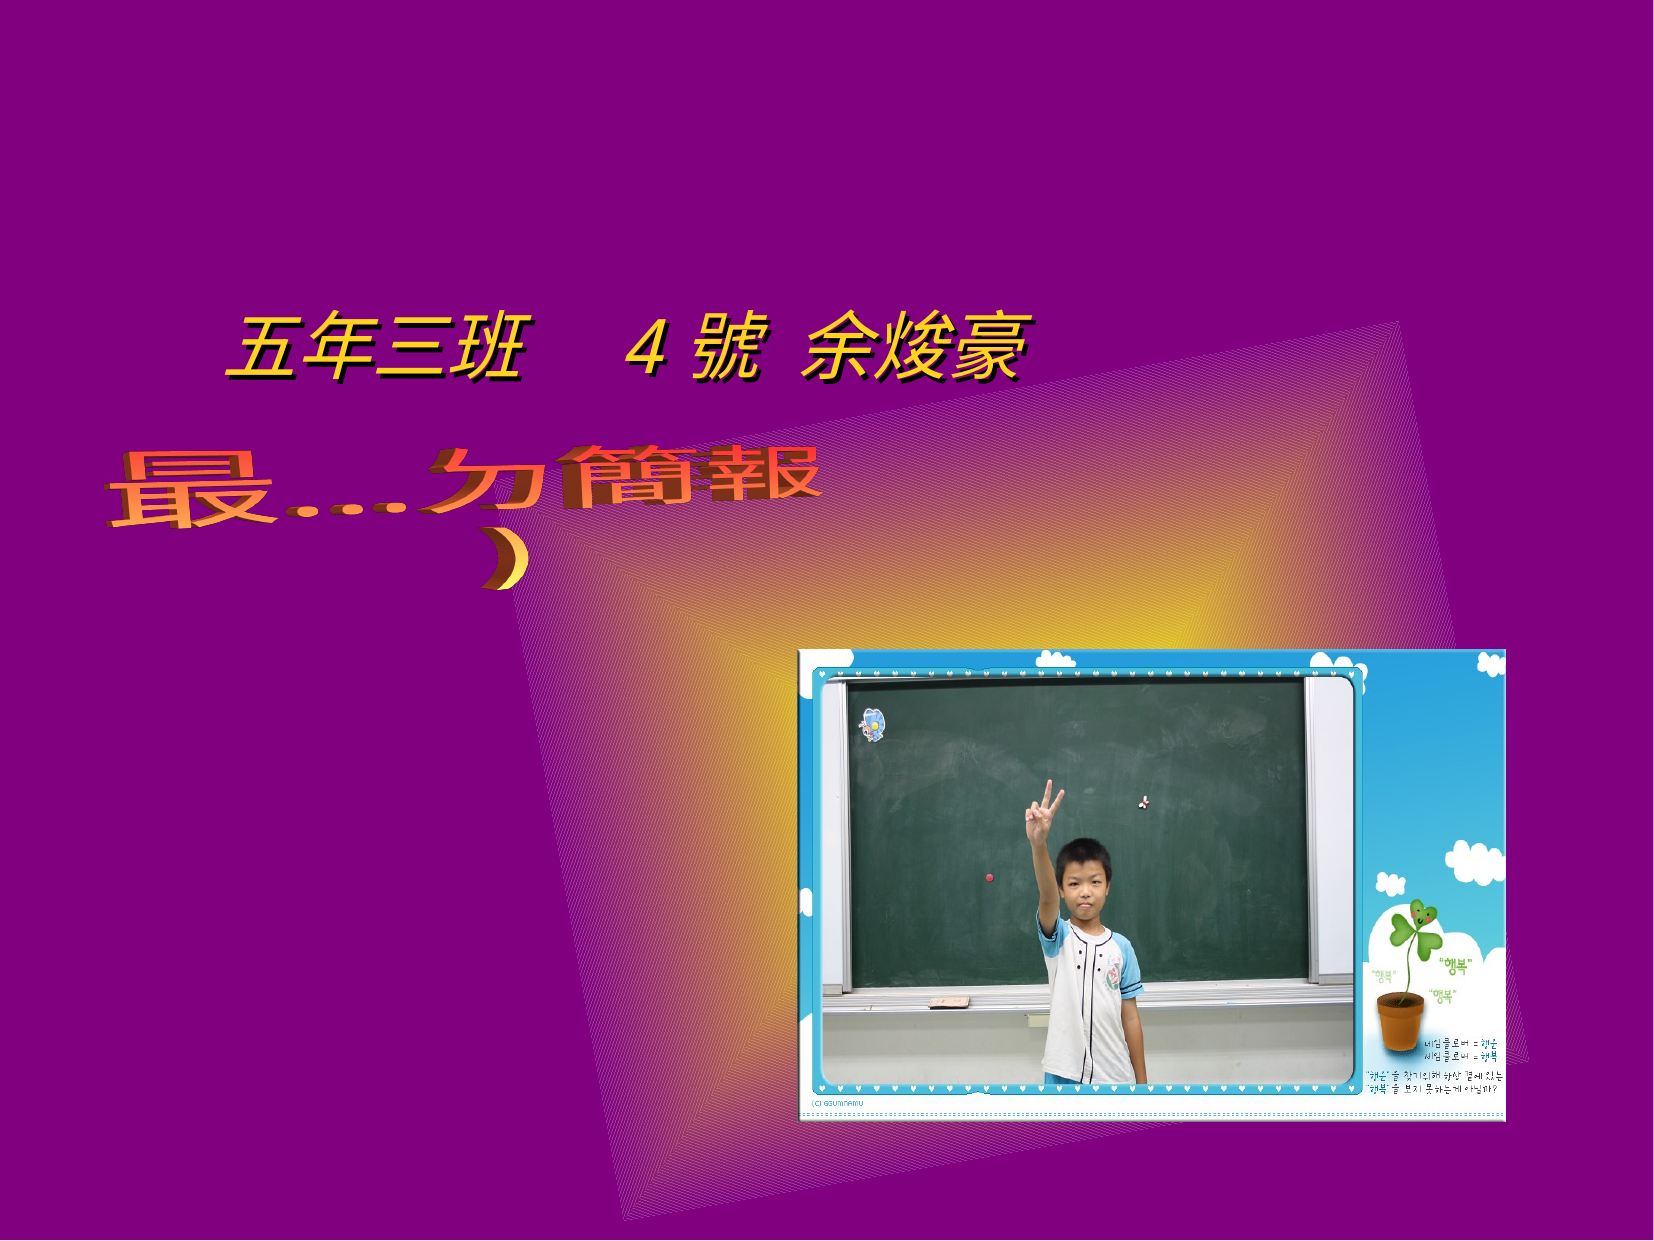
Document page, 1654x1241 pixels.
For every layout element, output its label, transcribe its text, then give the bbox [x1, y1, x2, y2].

text_box [147, 538, 1004, 739]
text_box 五年三班 4號 余焌豪 [206, 177, 1418, 372]
picture [797, 649, 1506, 1123]
